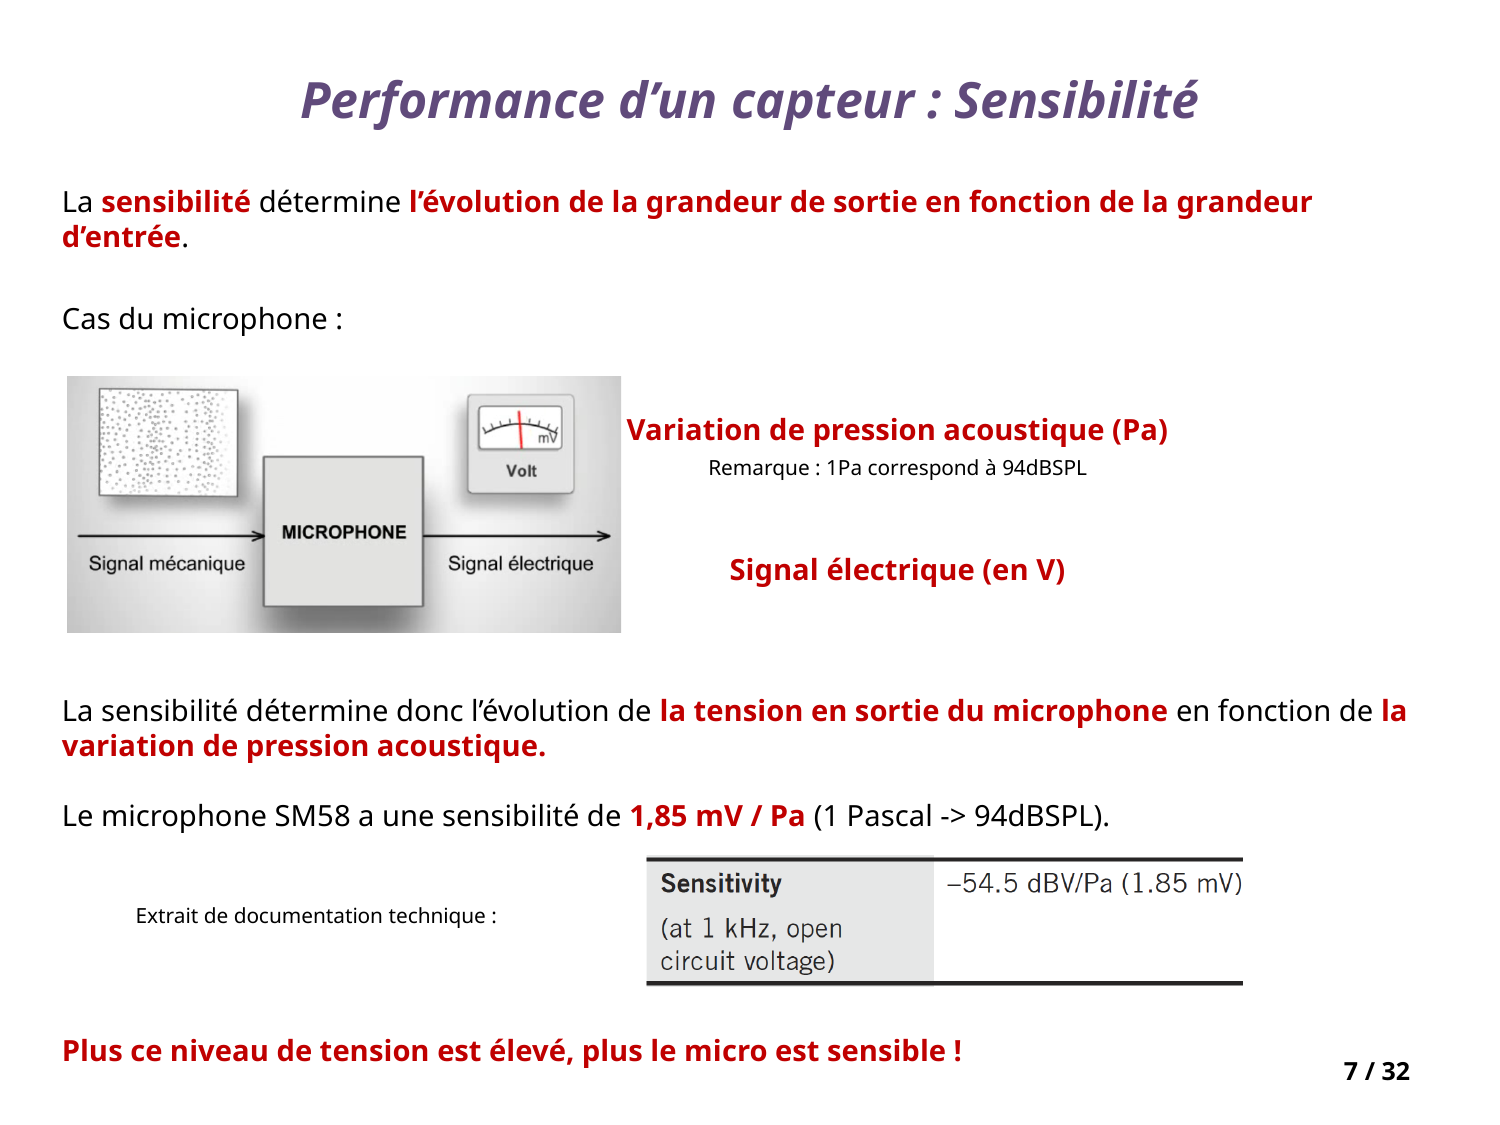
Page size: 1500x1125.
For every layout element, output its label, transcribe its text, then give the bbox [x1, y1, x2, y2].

slide_number <numéro> / 32 [1074, 1042, 1425, 1103]
picture [67, 376, 622, 633]
title Performance d’un capteur : Sensibilité [75, 45, 1425, 153]
picture [644, 855, 1243, 987]
list La sensibilité détermine l’évolution de la grandeur de sortie en fonction de la grandeur d’entrée. Cas du microphone : Grandeur d’entrée : Variation de pression acoustique (Pa) Remarque : 1Pa correspond à 94dBSPL Grandeur de sortie : Signal électrique (en V) La sensibilité détermine donc l’évolution de la tension en sortie du microphone en fonction de la variation de pression acoustique. Le microphone SM58 a une sensibilité de 1,85 mV / Pa (1 Pascal -> 94dBSPL). Extrait de documentation technique : Plus ce niveau de tension est élevé, plus le micro est sensible ! [46, 175, 1454, 1079]
